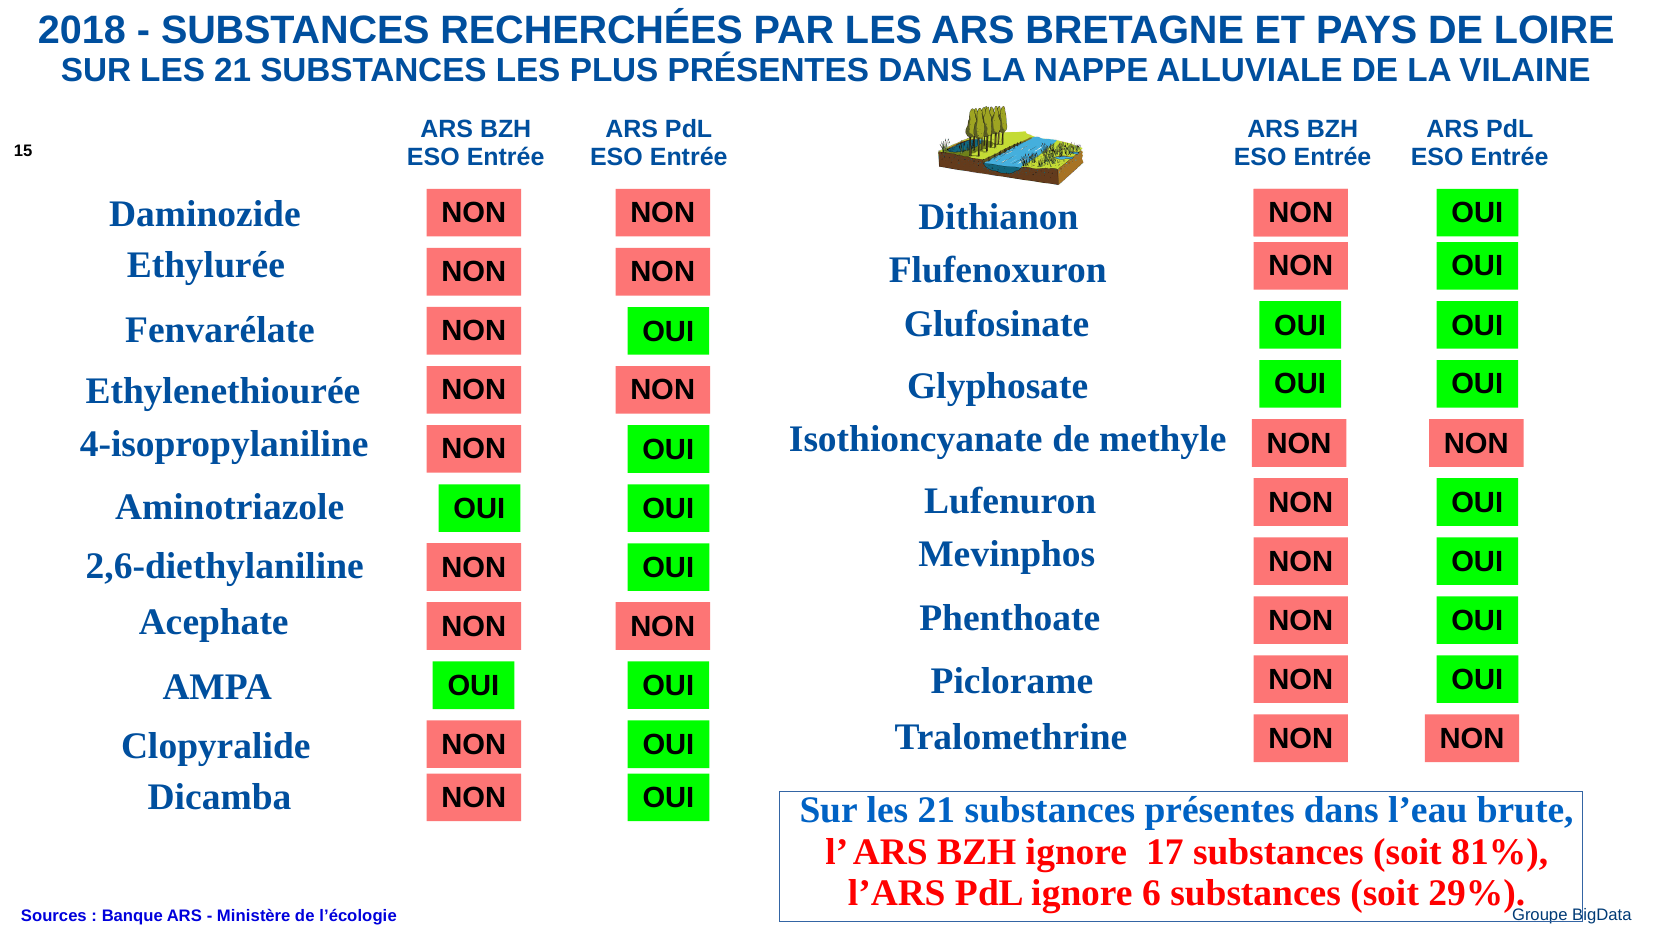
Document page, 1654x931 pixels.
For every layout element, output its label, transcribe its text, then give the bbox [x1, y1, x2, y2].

text_box OUI [438, 484, 521, 532]
text_box Phenthoate [904, 591, 1117, 646]
text_box OUI [1436, 360, 1519, 408]
text_box Daminozide [94, 185, 319, 242]
text_box Glufosinate [889, 299, 1105, 353]
text_box OUI [627, 307, 710, 355]
text_box NON [1253, 242, 1348, 290]
text_box NON [1424, 714, 1520, 763]
text_box Sur les 21 substances présentes dans l’eau brute, l’ ARS BZH ignore 17 substances (soit 81%), l’ARS PdL ignore 6 substances (soit 29%). [773, 781, 1601, 922]
text_box NON [615, 366, 711, 414]
text_box NON [426, 188, 522, 237]
text_box OUI [1436, 537, 1519, 585]
text_box ARS PdL ESO Entrée [1396, 107, 1564, 179]
text_box NON [426, 366, 522, 414]
text_box ARS BZH ESO Entrée [392, 107, 560, 178]
text_box NON [1251, 419, 1347, 467]
text_box Dicamba [132, 774, 313, 825]
text_box Sur les 21 substances présentes dans l’eau brute, l’ ARS BZH ignore 17 substances (soit 81%), l’ARS PdL ignore 6 substances (soit 29%). [780, 792, 1582, 921]
text_box OUI [1436, 478, 1519, 526]
text_box Mevinphos [903, 525, 1123, 591]
text_box Ethylurée [112, 236, 301, 293]
text_box NON [1429, 419, 1524, 467]
text_box Aminotriazole [100, 478, 360, 535]
text_box NON [426, 247, 522, 296]
text_box Sources : Banque ARS - Ministère de l’écologie [6, 898, 428, 931]
text_box NON [1253, 478, 1348, 526]
text_box Tralomethrine [879, 708, 1143, 766]
text_box OUI [1436, 655, 1519, 703]
text_box Dithianon [903, 188, 1094, 242]
text_box OUI [627, 773, 710, 822]
text_box Groupe BigData [1497, 897, 1648, 931]
text_box Piclorame [915, 652, 1109, 708]
text_box Clopyralide [106, 717, 326, 774]
text_box NON [426, 306, 522, 355]
text_box ARS PdL ESO Entrée [575, 107, 743, 178]
text_box NON [426, 773, 522, 822]
text_box NON [426, 543, 522, 591]
text_box Lufenuron [909, 472, 1112, 525]
text_box Ethylenethiourée [70, 362, 376, 416]
text_box NON [426, 720, 522, 768]
text_box NON [615, 247, 711, 296]
text_box OUI [627, 661, 710, 709]
text_box OUI [1436, 301, 1519, 349]
text_box Groupe BigData [1497, 897, 1582, 921]
text_box NON [615, 602, 711, 650]
text_box Acephate [124, 593, 304, 650]
text_box OUI [627, 720, 710, 769]
text_box NON [1253, 188, 1348, 237]
text_box AMPA [147, 658, 287, 715]
picture [933, 106, 1087, 187]
text_box OUI [1436, 596, 1519, 644]
text_box NON [615, 188, 711, 237]
text_box Isothioncyanate de methyle [774, 410, 1251, 467]
text_box OUI [432, 661, 515, 710]
text_box Glyphosate [892, 358, 1117, 410]
text_box 2018 - SUBSTANCES RECHERCHÉES PAR LES ARS BRETAGNE ET PAYS DE LOIRE SUR LES 21 SUBSTANCES LES PLUS PRÉSENTES DANS LA NAPPE ALLUVIALE DE LA VILAINE [17, 0, 1636, 96]
text_box OUI [1259, 301, 1342, 349]
text_box OUI [627, 543, 710, 591]
text_box NON [1253, 596, 1348, 644]
text_box OUI [627, 484, 710, 532]
text_box Fenvarélate [110, 301, 337, 358]
text_box NON [1253, 714, 1348, 763]
text_box NON [1253, 537, 1348, 585]
text_box OUI [627, 425, 710, 473]
text_box NON [426, 425, 522, 473]
text_box NON [426, 602, 522, 650]
text_box NON [1253, 655, 1348, 703]
text_box 2,6-diethylaniline [70, 537, 380, 594]
text_box OUI [1259, 360, 1342, 408]
text_box Flufenoxuron [874, 242, 1122, 299]
text_box 4-isopropylaniline [64, 416, 384, 473]
text_box OUI [1436, 242, 1519, 290]
text_box OUI [1436, 188, 1519, 237]
text_box [0, 133, 110, 168]
text_box ARS BZH ESO Entrée [1218, 107, 1387, 178]
